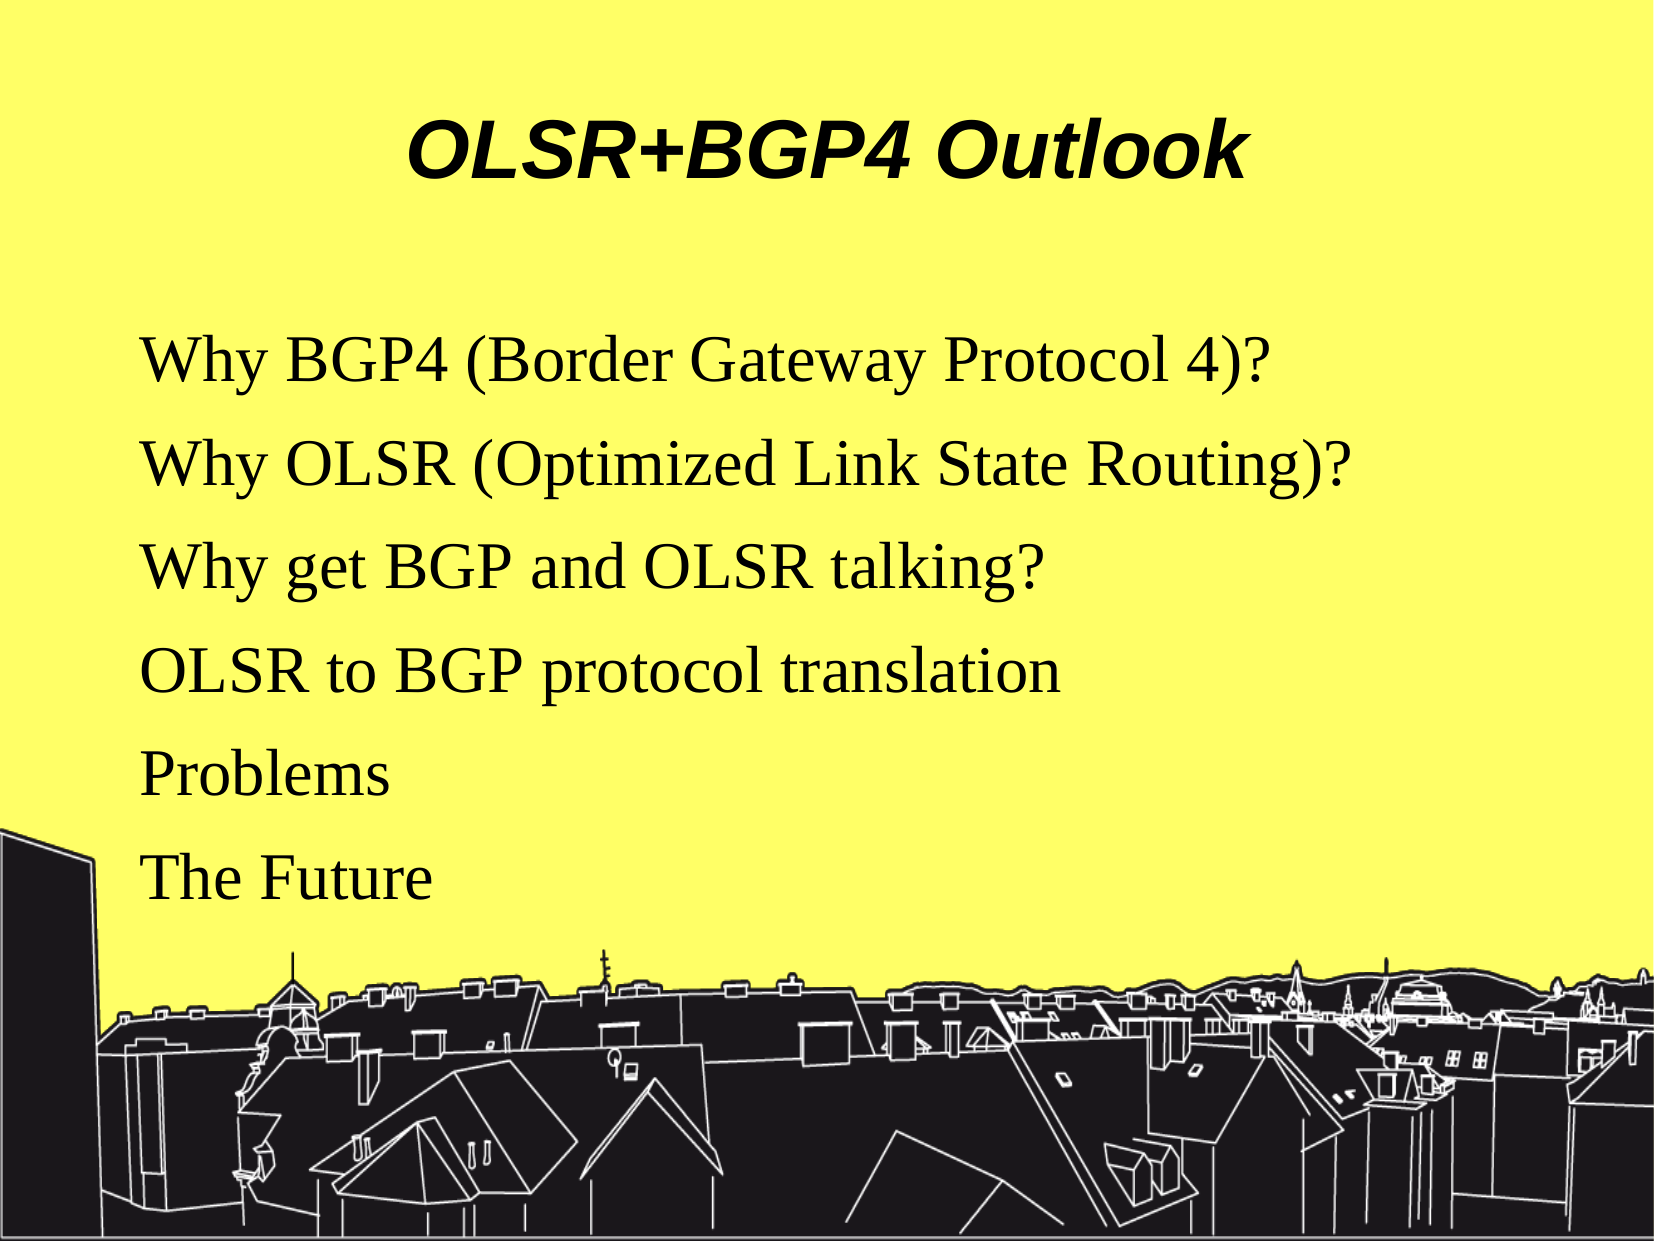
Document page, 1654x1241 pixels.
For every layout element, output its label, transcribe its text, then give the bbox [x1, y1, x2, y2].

list Why BGP4 (Border Gateway Protocol 4)? Why OLSR (Optimized Link State Routing)? Why get BGP and OLSR talking? OLSR to BGP protocol translation Problems The Future [121, 322, 1561, 827]
picture [0, 827, 1654, 1241]
title OLSR+BGP4 Outlook [121, 46, 1534, 254]
